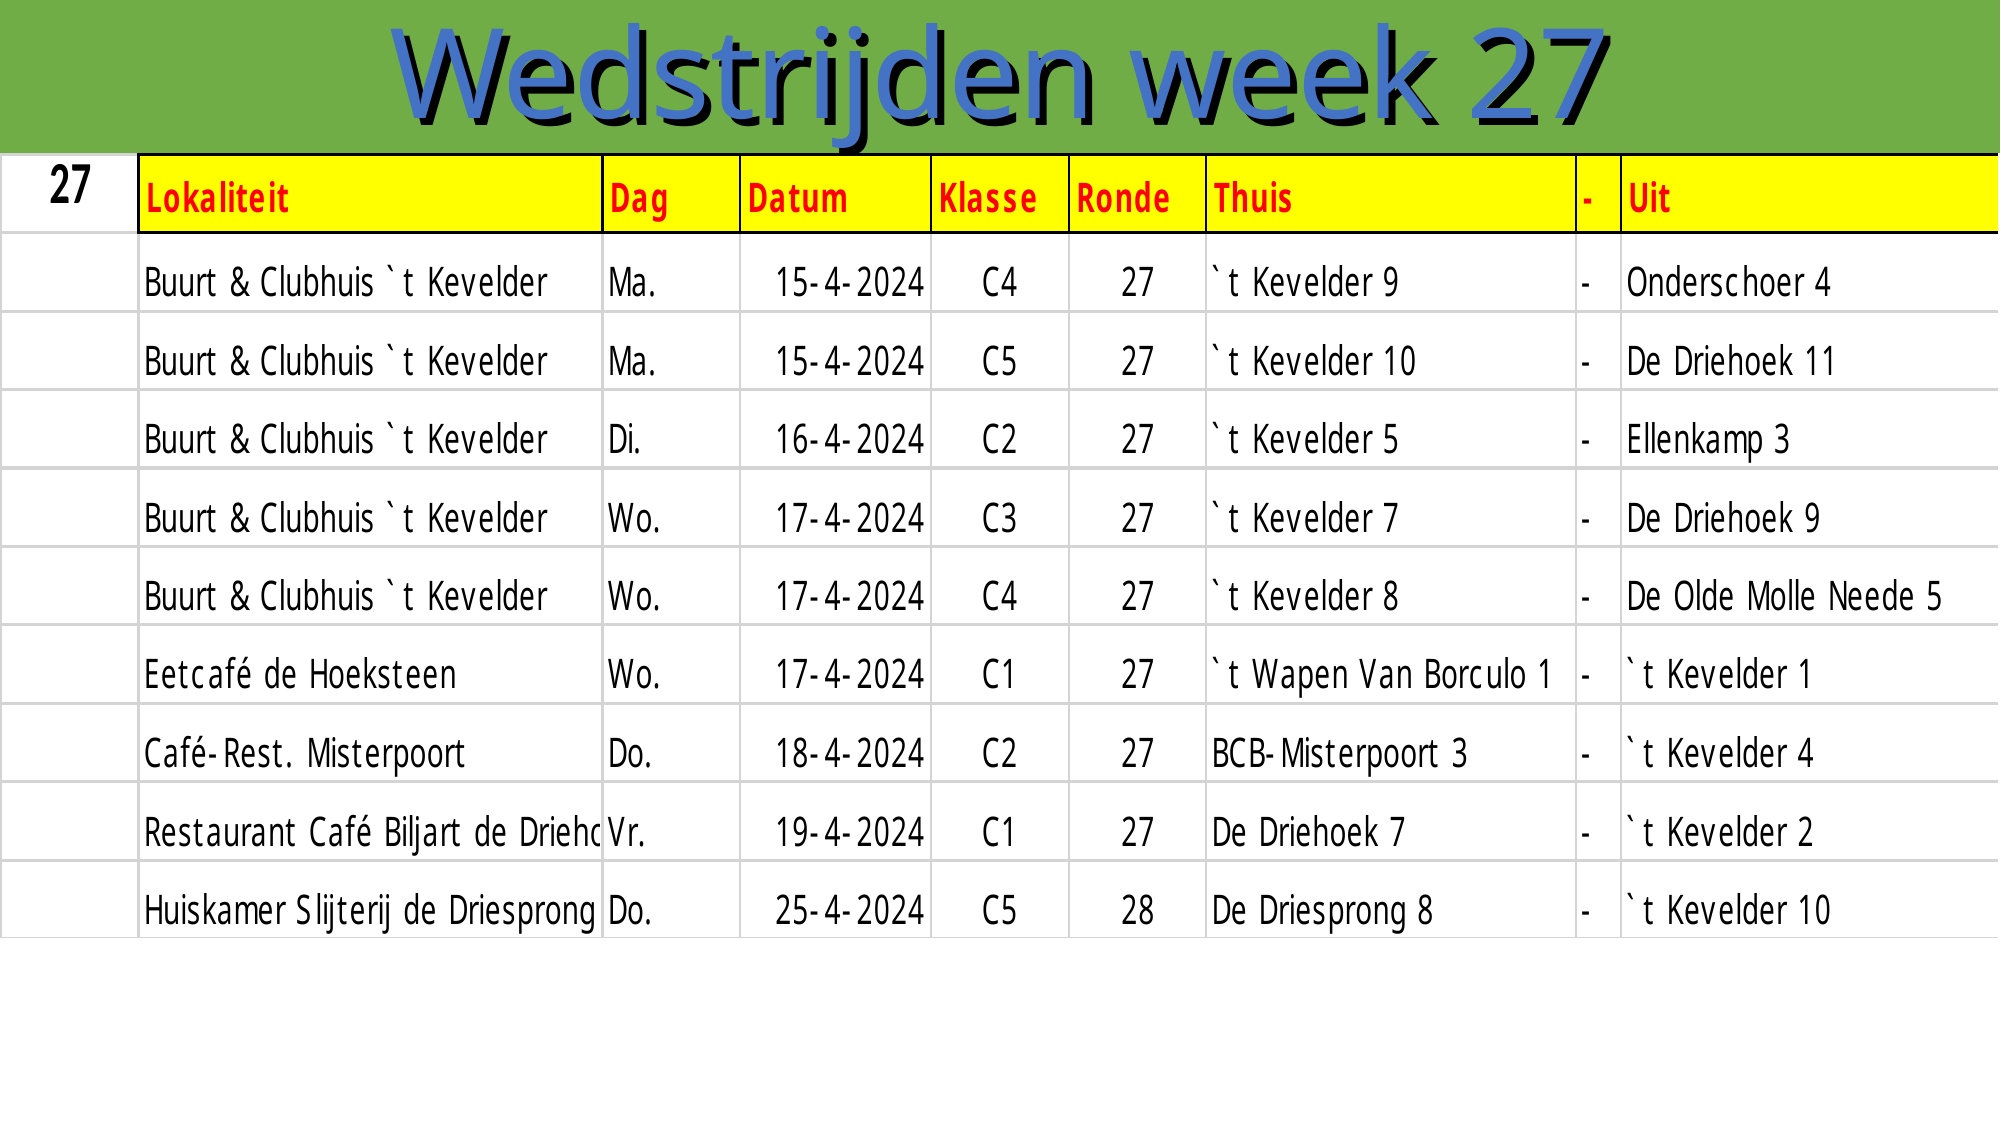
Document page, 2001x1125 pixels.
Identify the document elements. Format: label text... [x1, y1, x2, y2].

title Wedstrijden week 27 [0, 0, 2000, 152]
picture [0, 152, 2000, 941]
